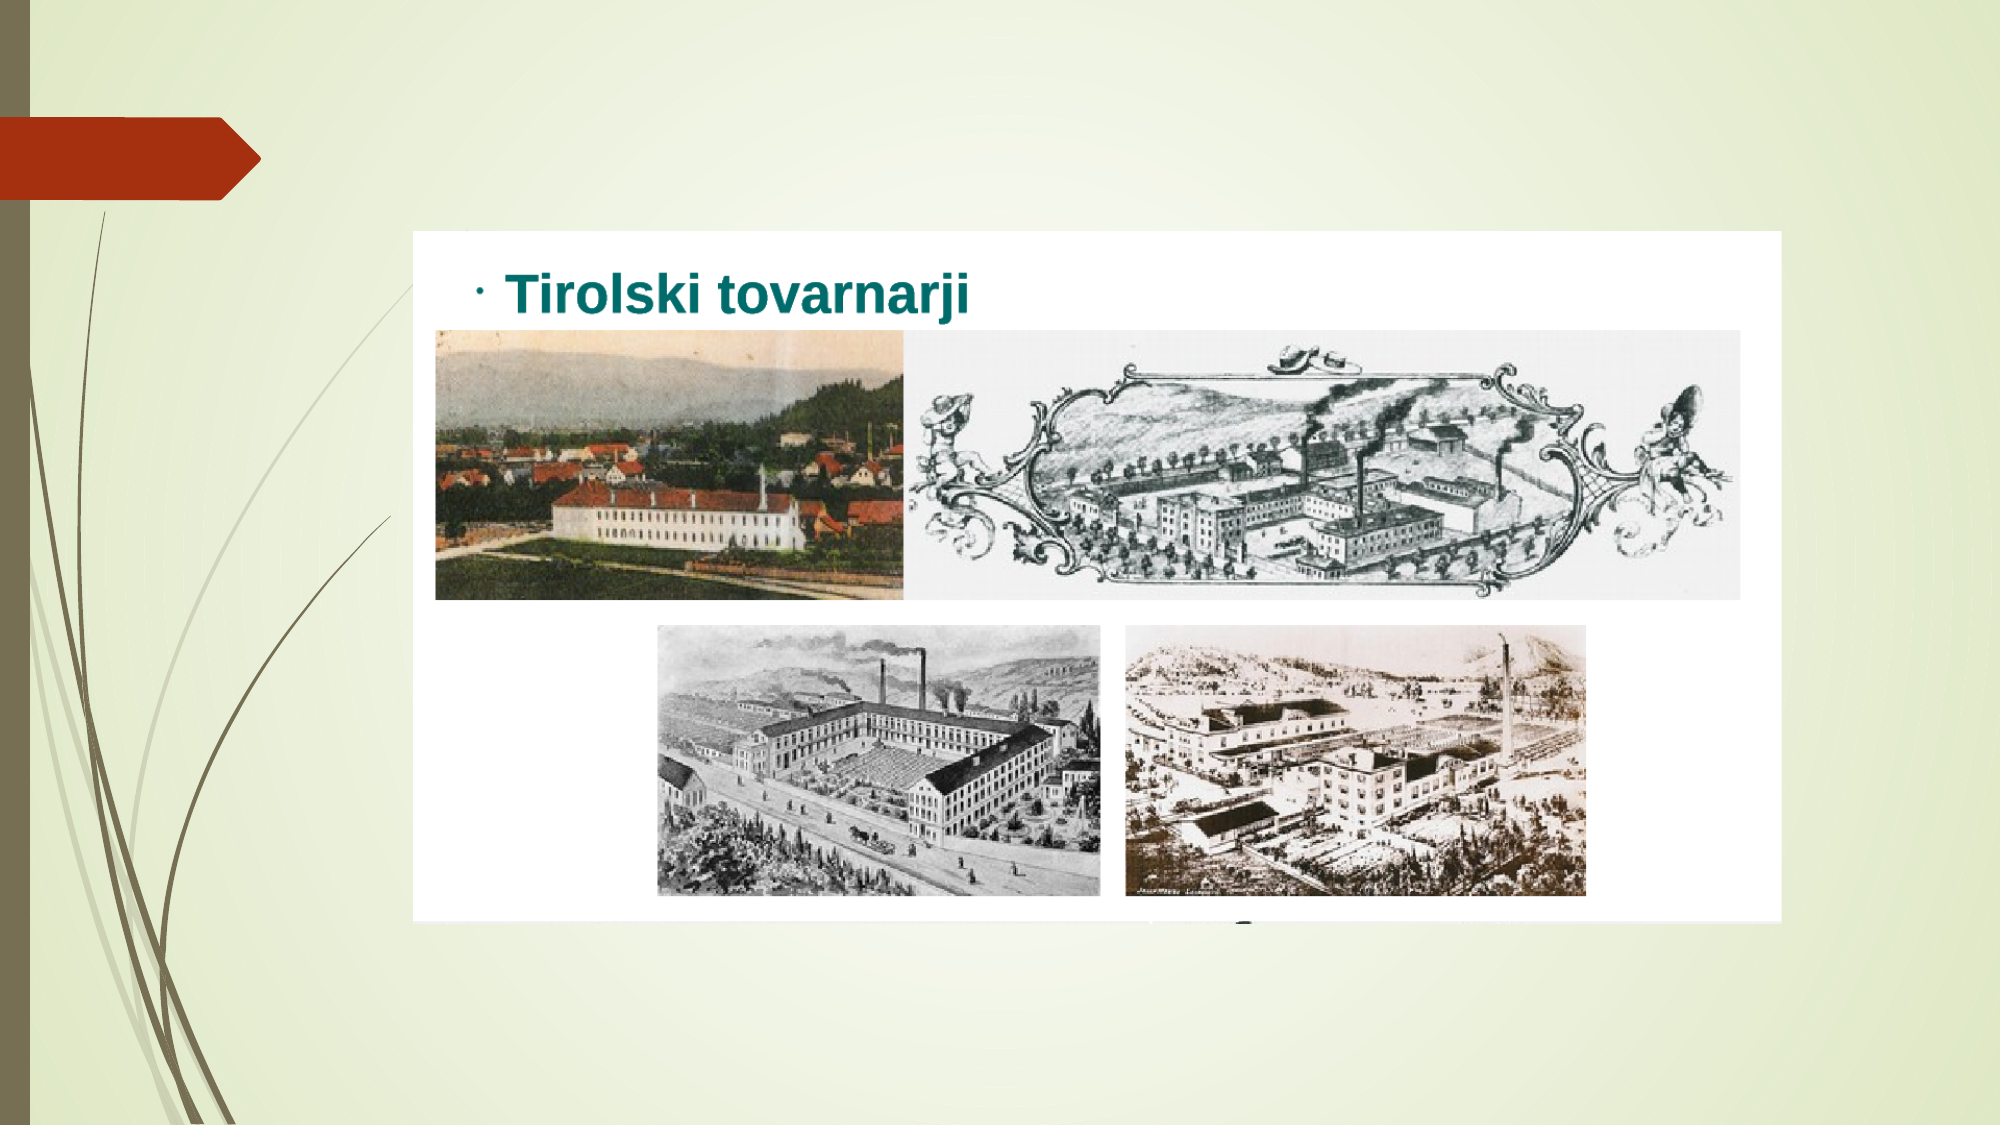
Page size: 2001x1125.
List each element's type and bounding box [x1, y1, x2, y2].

picture [413, 231, 1782, 924]
